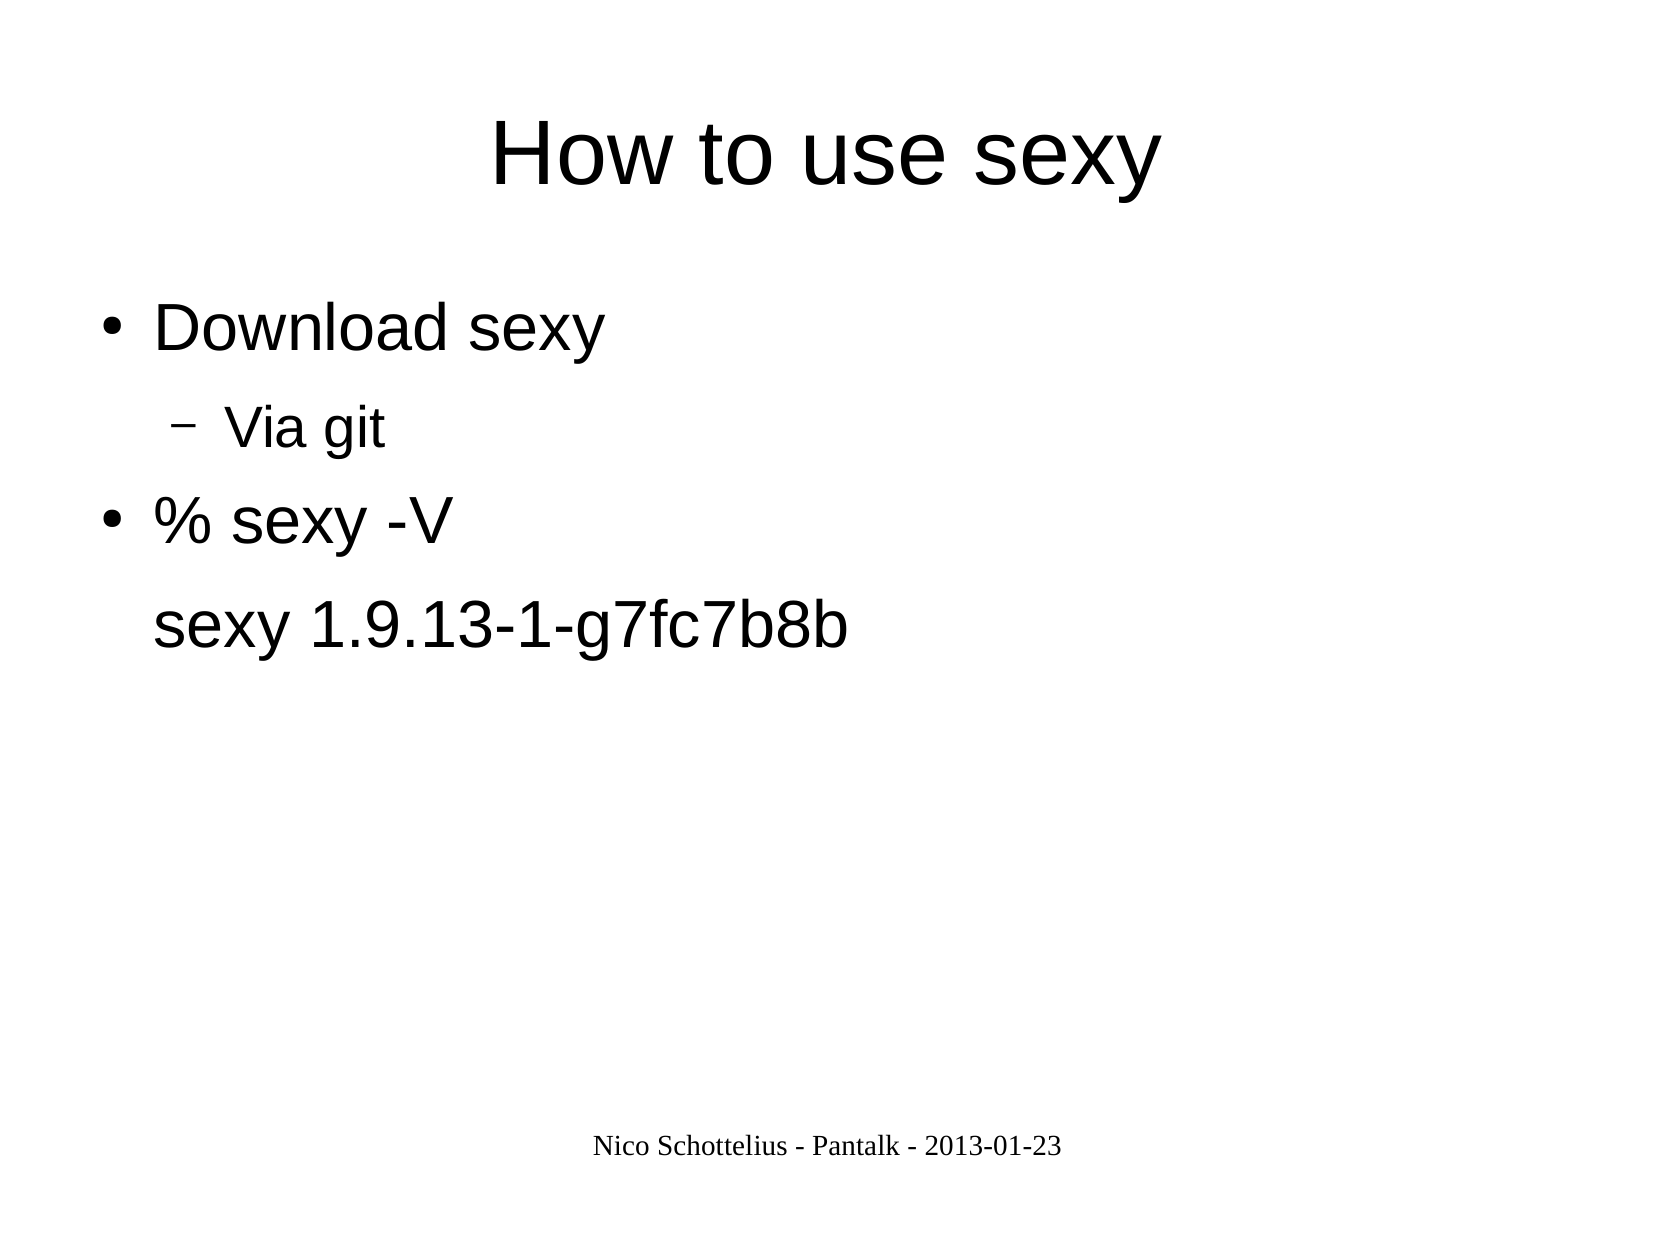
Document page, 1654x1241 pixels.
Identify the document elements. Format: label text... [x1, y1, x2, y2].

title How to use sexy [82, 49, 1571, 257]
list Download sexy Via git % sexy -V sexy 1.9.13-1-g7fc7b8b [82, 290, 1538, 1010]
